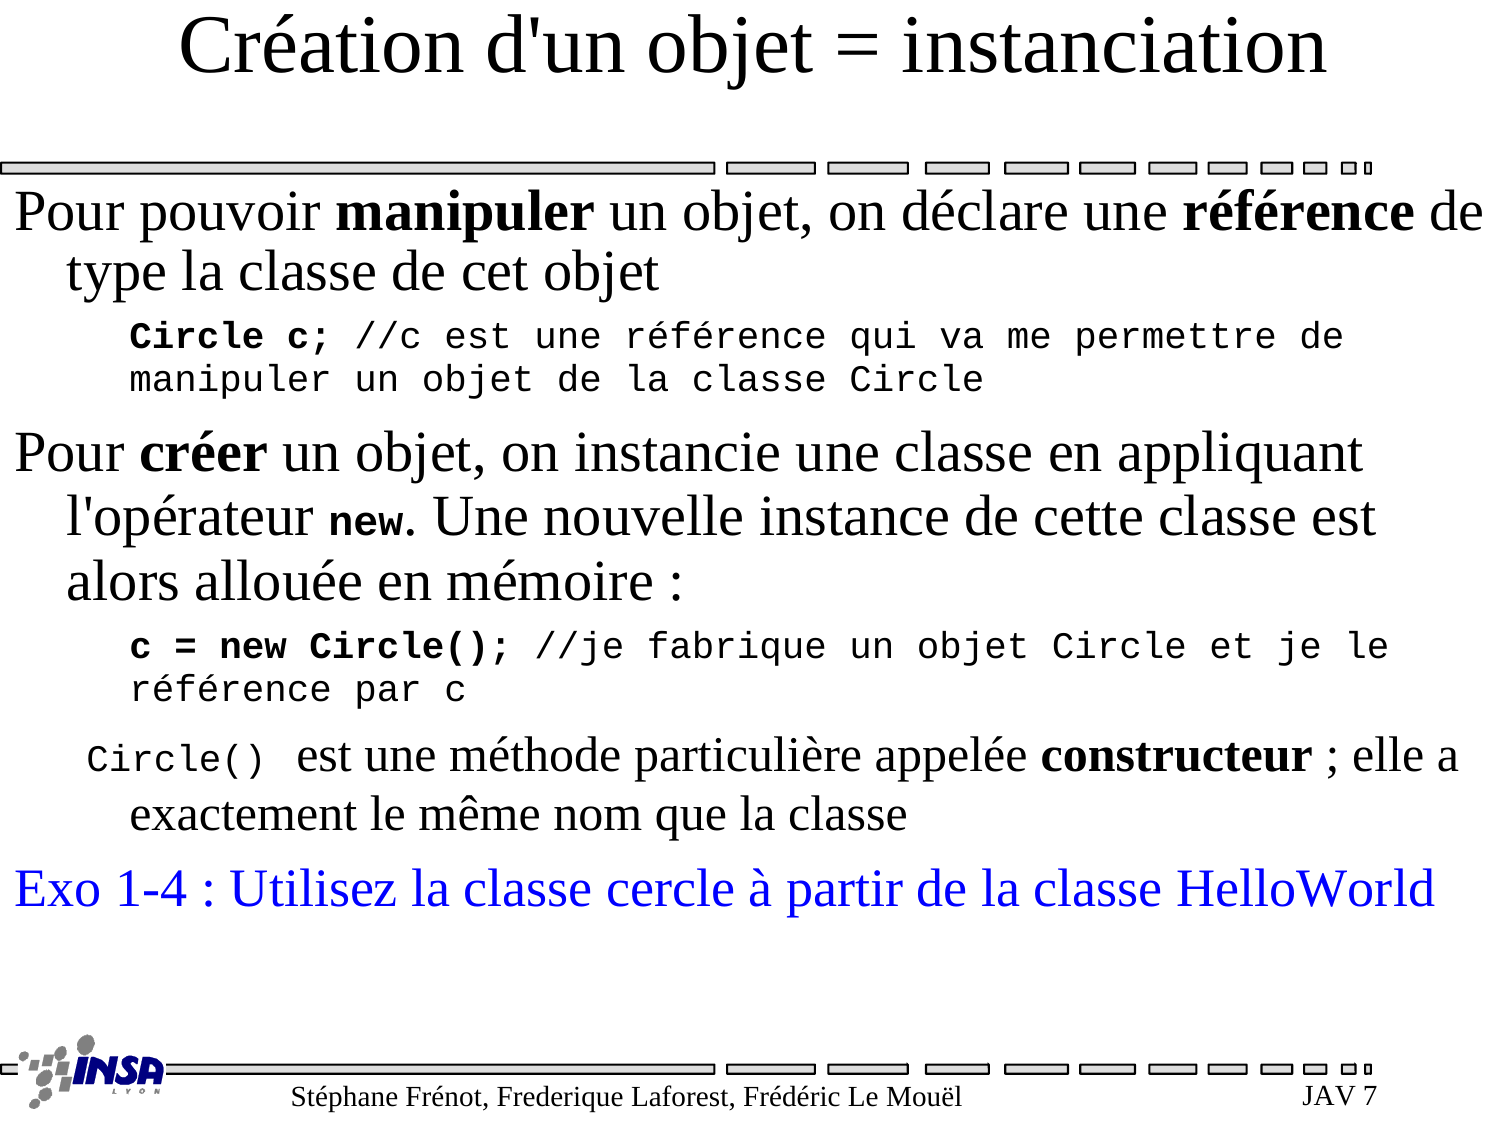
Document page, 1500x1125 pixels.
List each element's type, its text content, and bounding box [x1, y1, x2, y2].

title Création d'un objet = instanciation [134, 0, 1374, 108]
list Pour pouvoir manipuler un objet, on déclare une référence de type la classe de cet objet Circle c; //c est une référence qui va me permettre de manipuler un objet de la classe Circle Pour créer un objet, on instancie une classe en appliquant l'opérateur new. Une nouvelle instance de cette classe est alors allouée en mémoire : c = new Circle(); //je fabrique un objet Circle et je le référence par c Circle() est une méthode particulière appelée constructeur ; elle a exactement le même nom que la classe Exo 1-4 : Utilisez la classe cercle à partir de la classe HelloWorld [0, 175, 1500, 1026]
